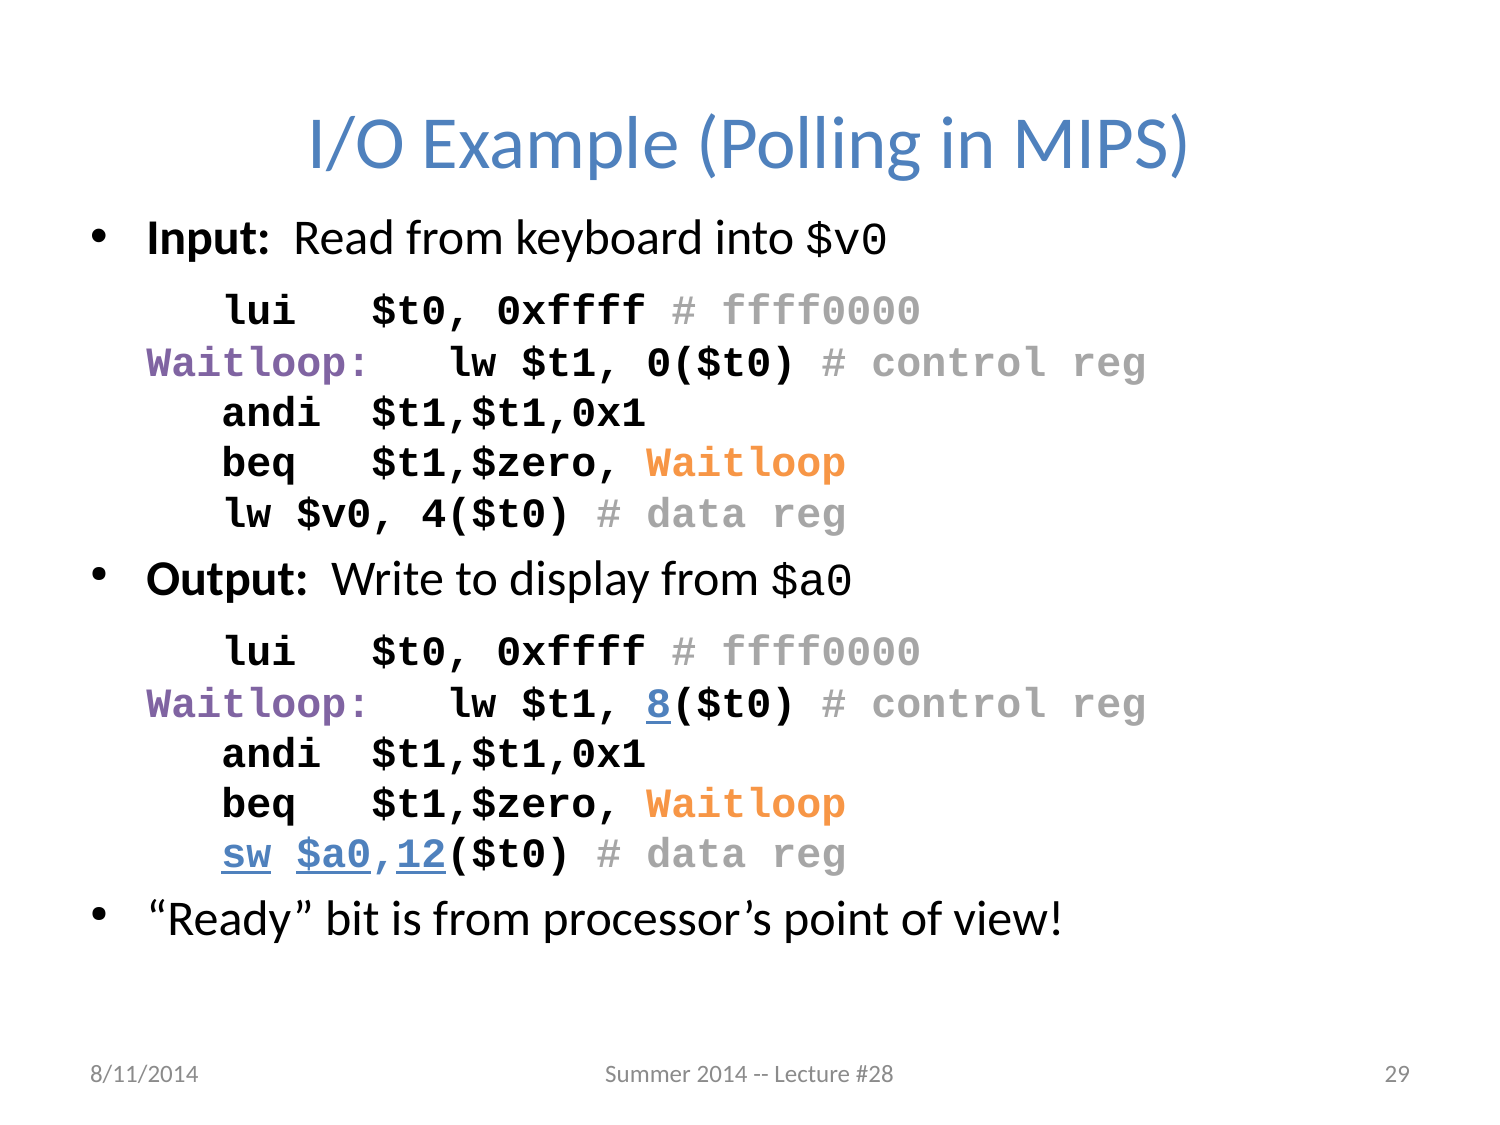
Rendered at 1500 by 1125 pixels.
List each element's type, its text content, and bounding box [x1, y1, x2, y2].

list Input: Read from keyboard into $v0 lui $t0, 0xffff # ffff0000 Waitloop: lw $t1, 0($t0) # control reg andi $t1,$t1,0x1 beq $t1,$zero, Waitloop lw $v0, 4($t0) # data reg Output: Write to display from $a0 lui $t0, 0xffff # ffff0000 Waitloop: lw $t1, 8($t0) # control reg andi $t1,$t1,0x1 beq $t1,$zero, Waitloop sw $a0,12($t0) # data reg “Ready” bit is from processor’s point of view! [75, 233, 1425, 1008]
slide_number 8/11/2014 [75, 1042, 425, 1103]
title I/O Example (Polling in MIPS) [75, 45, 1425, 233]
footer Summer 2014 -- Lecture #28 [512, 1042, 988, 1103]
slide_number <number> [1074, 1042, 1425, 1103]
